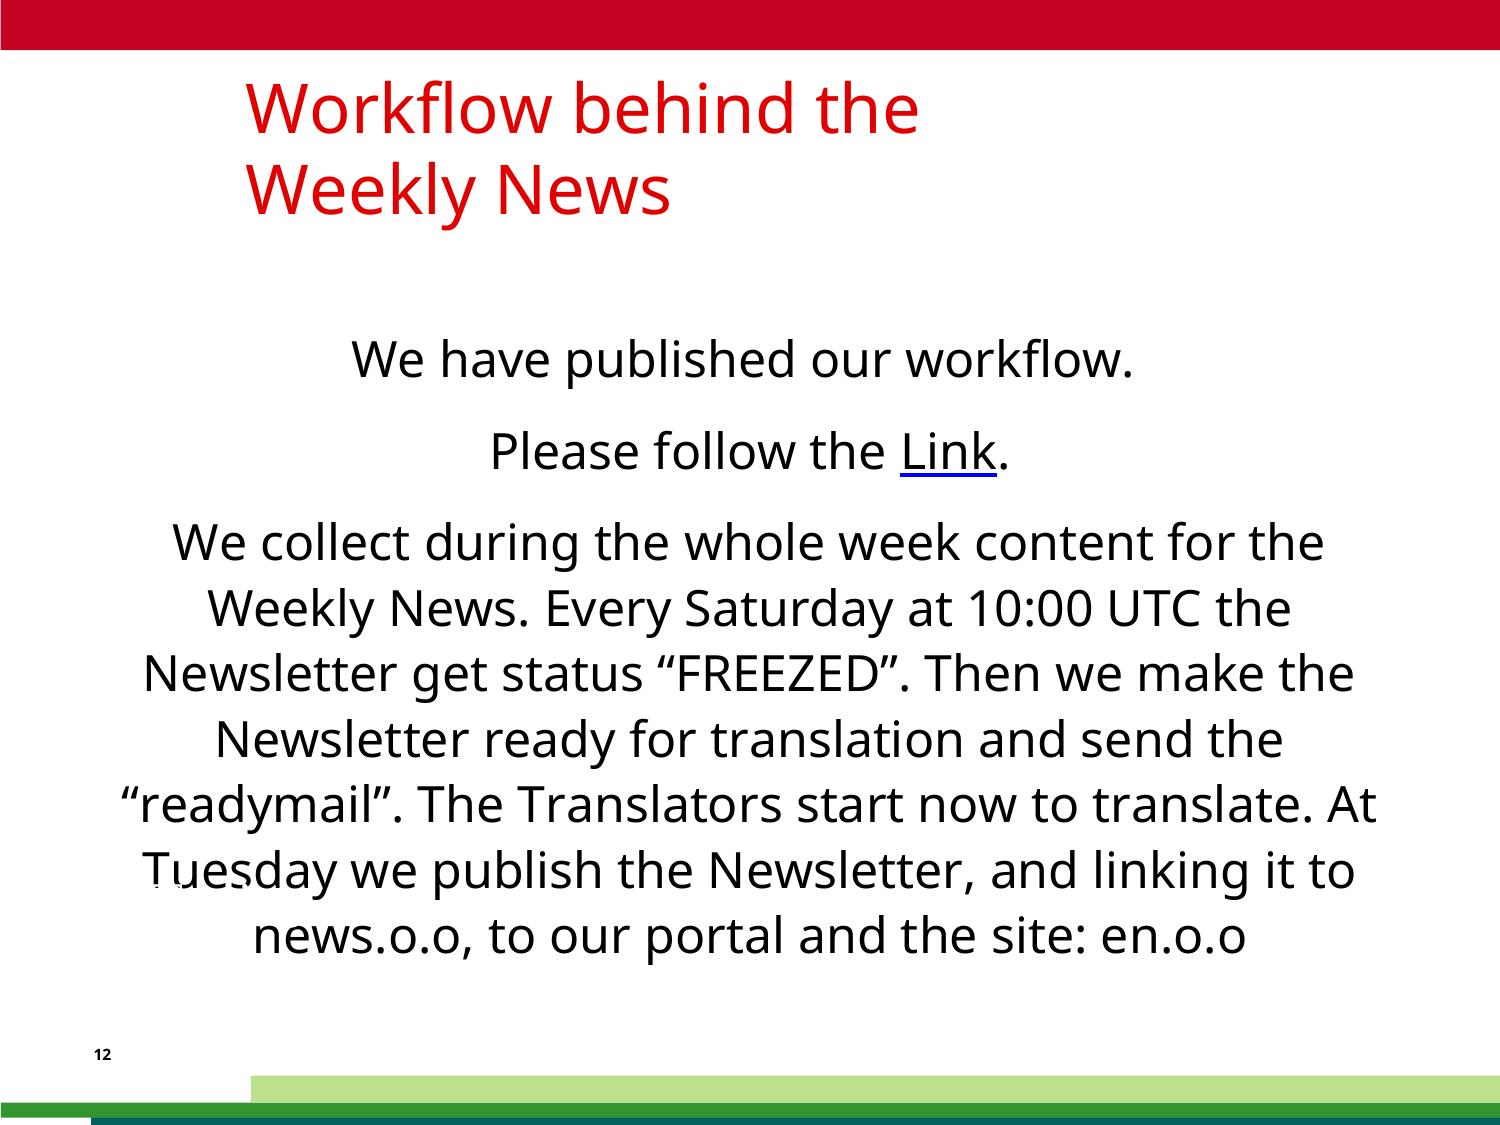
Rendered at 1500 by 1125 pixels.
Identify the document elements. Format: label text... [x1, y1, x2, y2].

text_box We have published our workflow. Please follow the Link. We collect during the whole week content for the Weekly News. Every Saturday at 10:00 UTC the Newsletter get status “FREEZED”. Then we make the Newsletter ready for translation and send the “readymail”. The Translators start now to translate. At Tuesday we publish the Newsletter, and linking it to news.o.o, to our portal and the site: en.o.o [77, 223, 1423, 1040]
title Workflow behind the Weekly News [245, 68, 1409, 231]
text_box Testing [137, 862, 676, 938]
